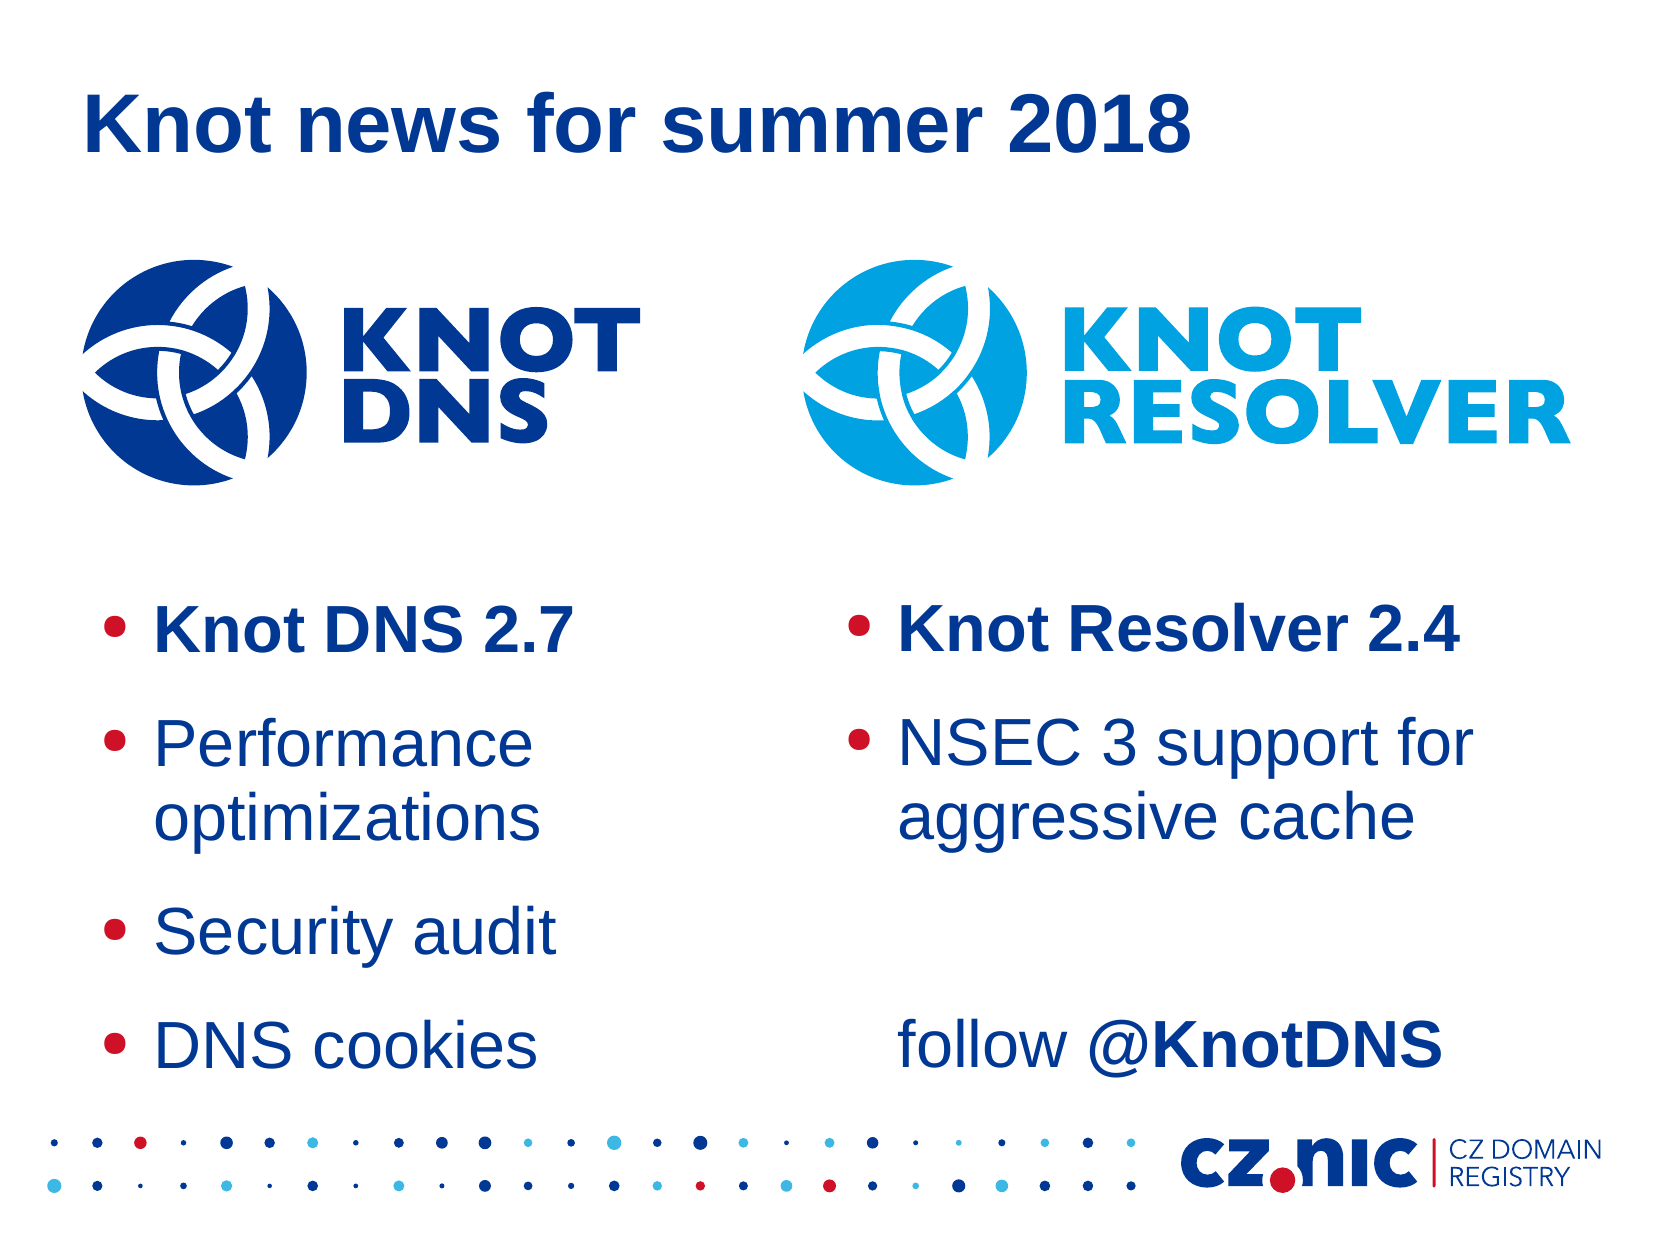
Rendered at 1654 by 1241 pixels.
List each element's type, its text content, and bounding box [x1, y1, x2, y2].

picture [1529, 393, 1544, 406]
list Knot DNS 2.7 Performance optimizations Security audit DNS cookies [82, 591, 768, 1087]
title Knot news for summer 2018 [82, 70, 1571, 178]
picture [82, 259, 950, 486]
list Knot Resolver 2.4 NSEC 3 support for aggressive cache follow @KnotDNS [826, 590, 1595, 1086]
picture [878, 259, 1571, 486]
